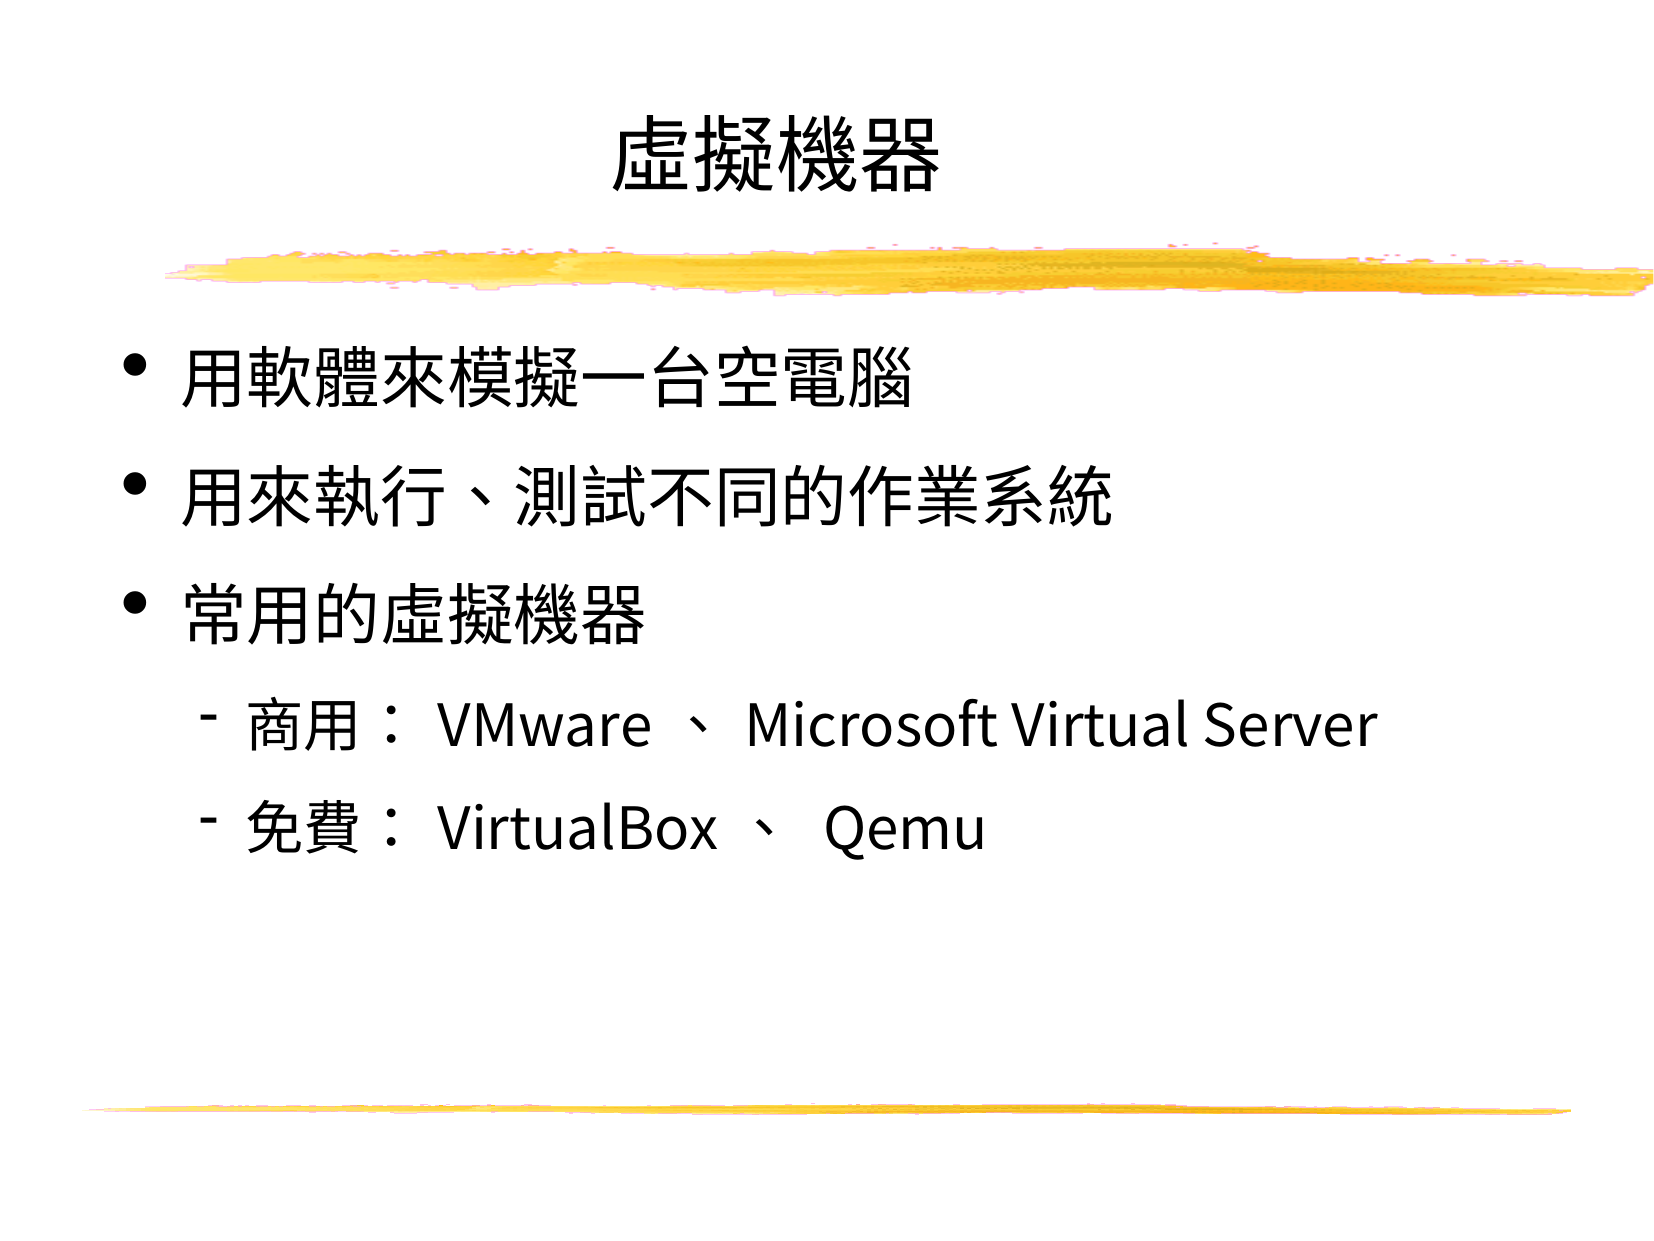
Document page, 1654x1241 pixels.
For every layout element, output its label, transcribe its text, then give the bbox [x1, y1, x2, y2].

list 用軟體來模擬一台空電腦 用來執行、測試不同的作業系統 常用的虛擬機器 商用：VMware、Microsoft Virtual Server 免費：VirtualBox、 Qemu [124, 316, 1530, 1061]
picture [165, 237, 1654, 308]
picture [82, 1102, 1571, 1117]
title 虛擬機器 [73, 39, 1479, 249]
